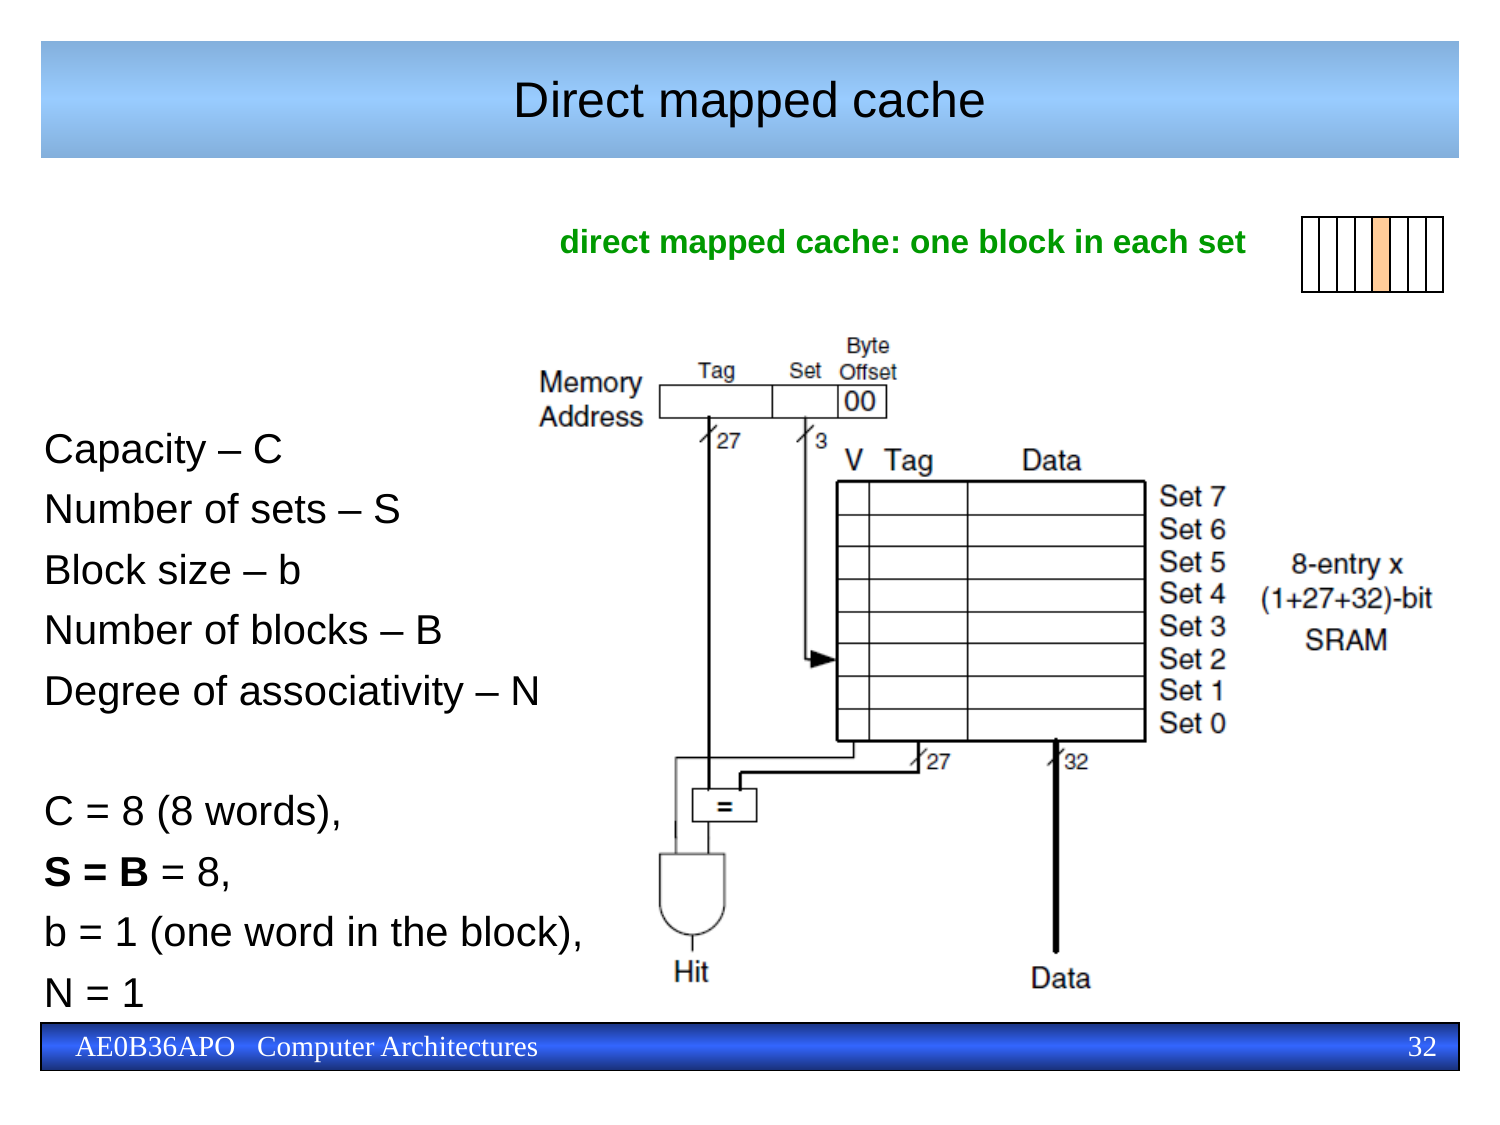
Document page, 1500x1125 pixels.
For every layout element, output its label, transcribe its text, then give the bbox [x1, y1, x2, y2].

table_header [1319, 168, 1337, 216]
picture [528, 333, 1447, 1012]
table_cell [1356, 218, 1371, 291]
table_cell [1373, 218, 1389, 291]
text_box direct mapped cache: one block in each set [544, 212, 1288, 315]
table_cell [1320, 218, 1336, 291]
text_box Capacity – C Number of sets – S Block size – b Number of blocks – B Degree of associativity – N C = 8 (8 words), S = B = 8, b = 1 (one word in the block), N = 1 [29, 413, 667, 1024]
table_header [1408, 168, 1426, 216]
table_cell [1337, 293, 1372, 345]
table_header [1302, 168, 1319, 216]
table_cell [1409, 218, 1425, 291]
table_cell [1391, 218, 1407, 291]
table_cell [1427, 218, 1442, 291]
table_header [1337, 168, 1355, 216]
table_header [1372, 168, 1390, 216]
table_header [1390, 168, 1408, 216]
table_header [1355, 168, 1372, 216]
table_header [1426, 168, 1443, 216]
table_cell [1372, 293, 1408, 345]
table_cell [1338, 218, 1354, 291]
table_cell [1302, 293, 1337, 345]
title Direct mapped cache [41, 41, 1459, 158]
table_cell [1408, 293, 1443, 345]
table_cell [1303, 218, 1318, 291]
